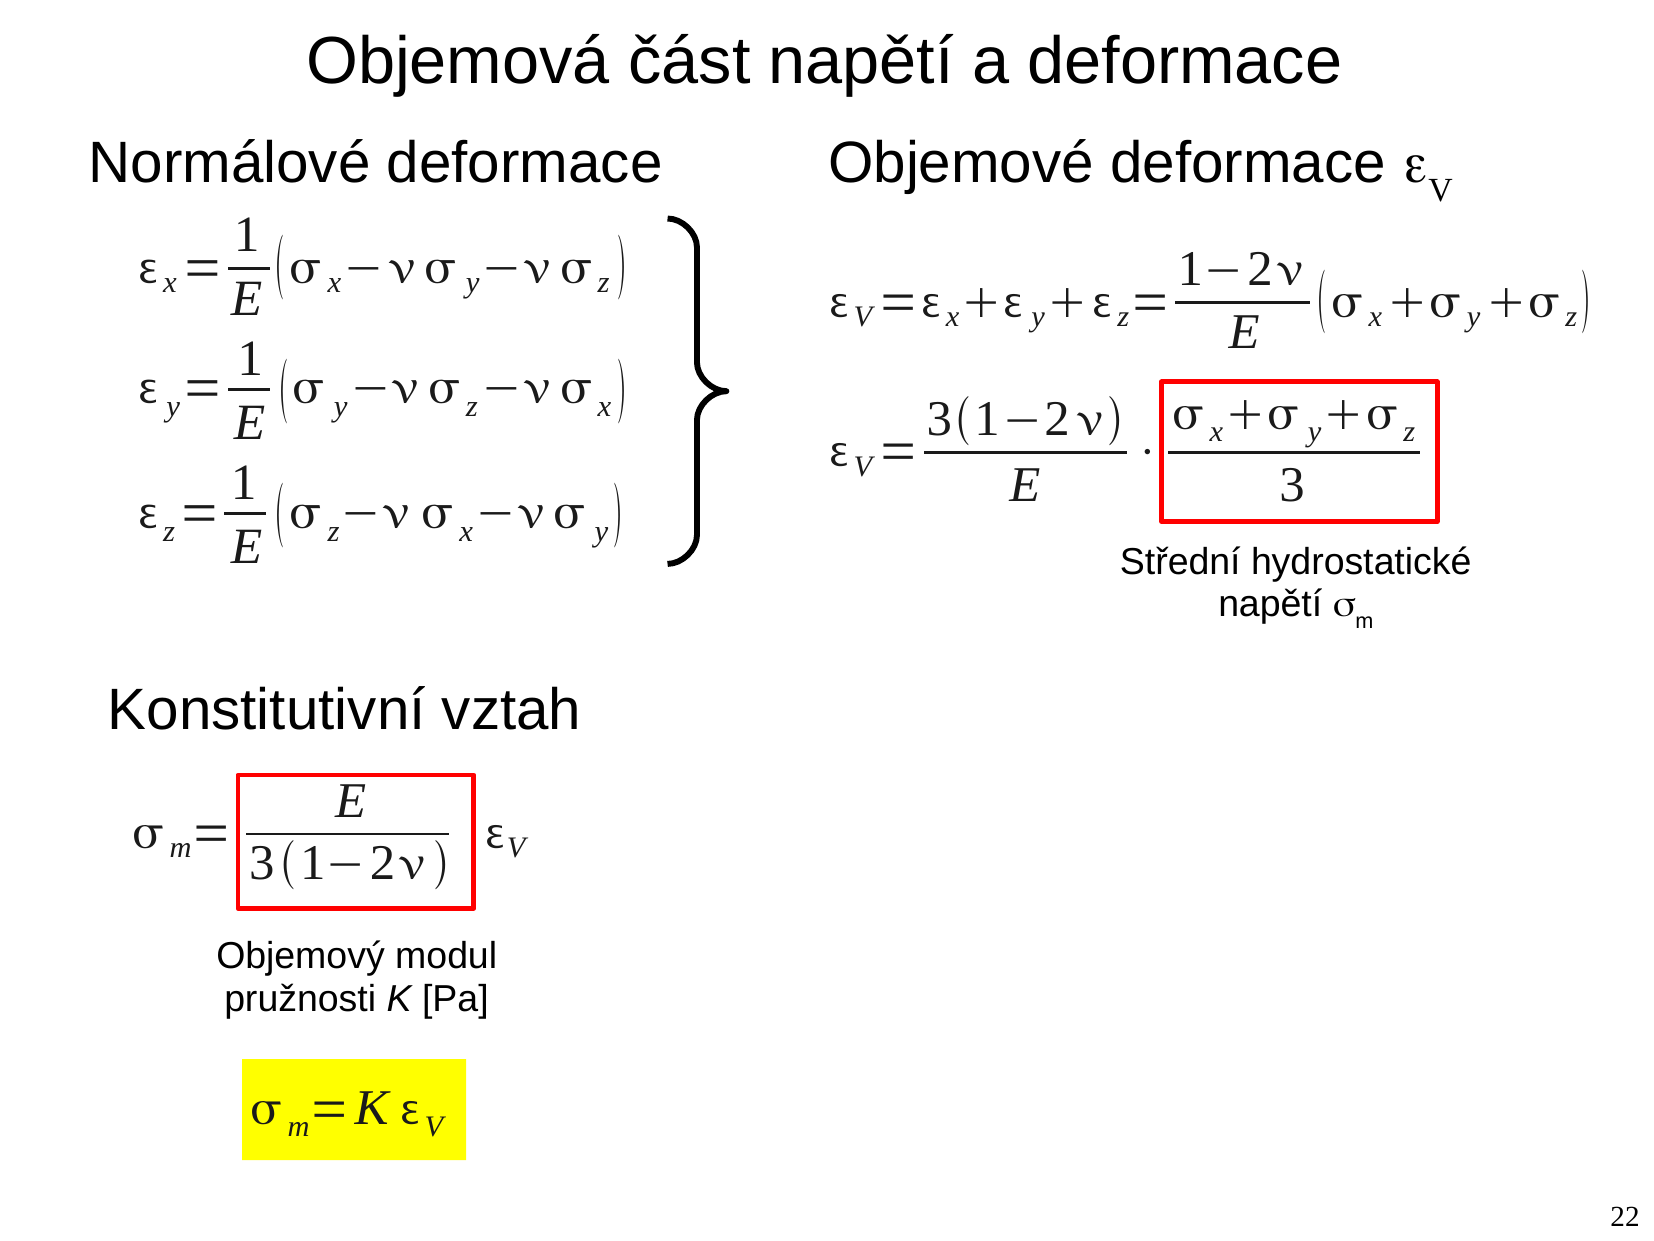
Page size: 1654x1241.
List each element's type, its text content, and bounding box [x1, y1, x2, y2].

text_box Střední hydrostatické napětí sm [1097, 533, 1495, 652]
chart [809, 242, 1603, 511]
text_box Konstitutivní vztah [107, 676, 611, 765]
chart [230, 1080, 455, 1144]
chart [1164, 384, 1435, 511]
list Normálové deformace Objemové deformace eV [88, 129, 1603, 266]
chart [476, 773, 539, 894]
chart [240, 777, 471, 894]
text_box [242, 1059, 467, 1161]
chart [112, 773, 236, 894]
text_box Objemový modul pružnosti K [Pa] [158, 927, 555, 1037]
title Objemová část napětí a deformace [37, 8, 1613, 113]
chart [118, 206, 640, 574]
